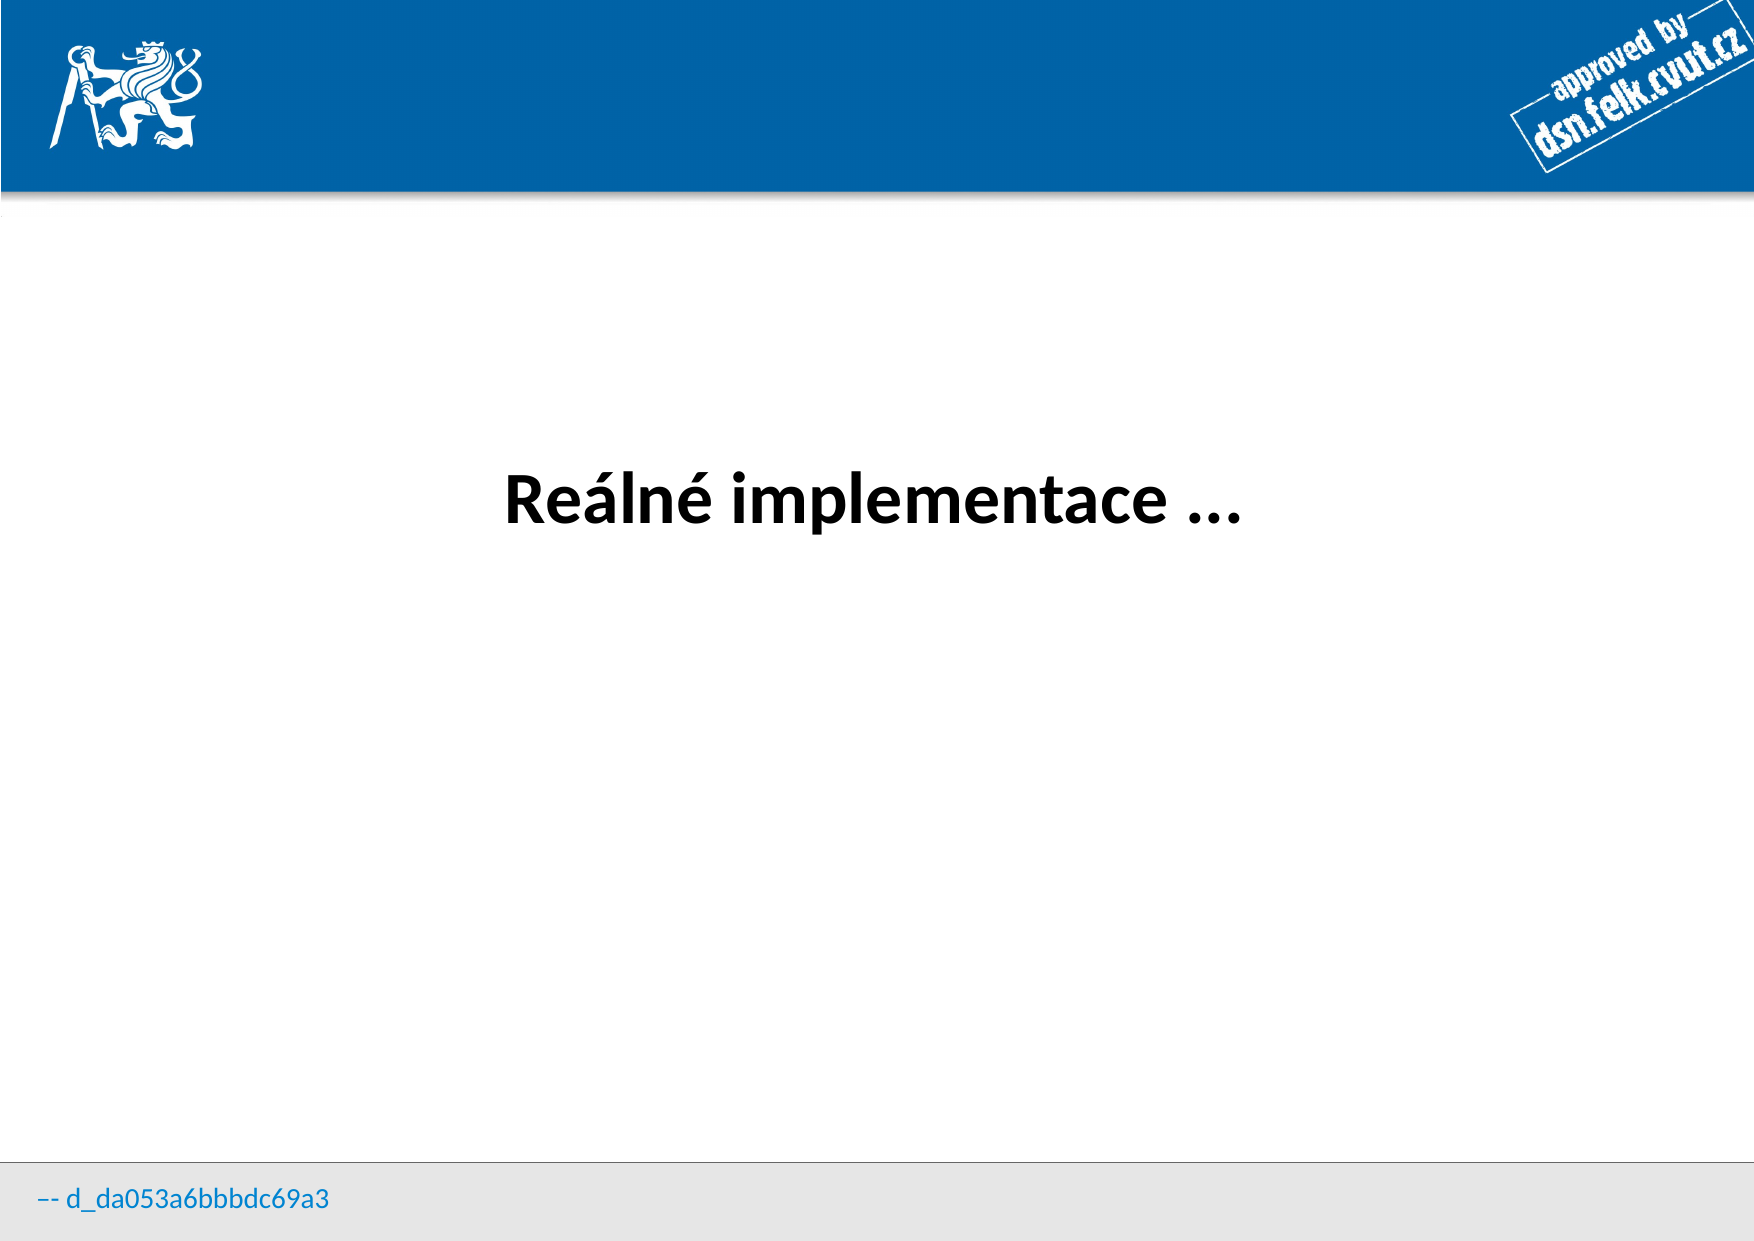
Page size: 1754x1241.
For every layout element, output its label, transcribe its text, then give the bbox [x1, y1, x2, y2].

subtitle Reálné implementace ... [238, 0, 1512, 1010]
picture [1, 0, 238, 217]
picture [1512, 0, 1754, 217]
